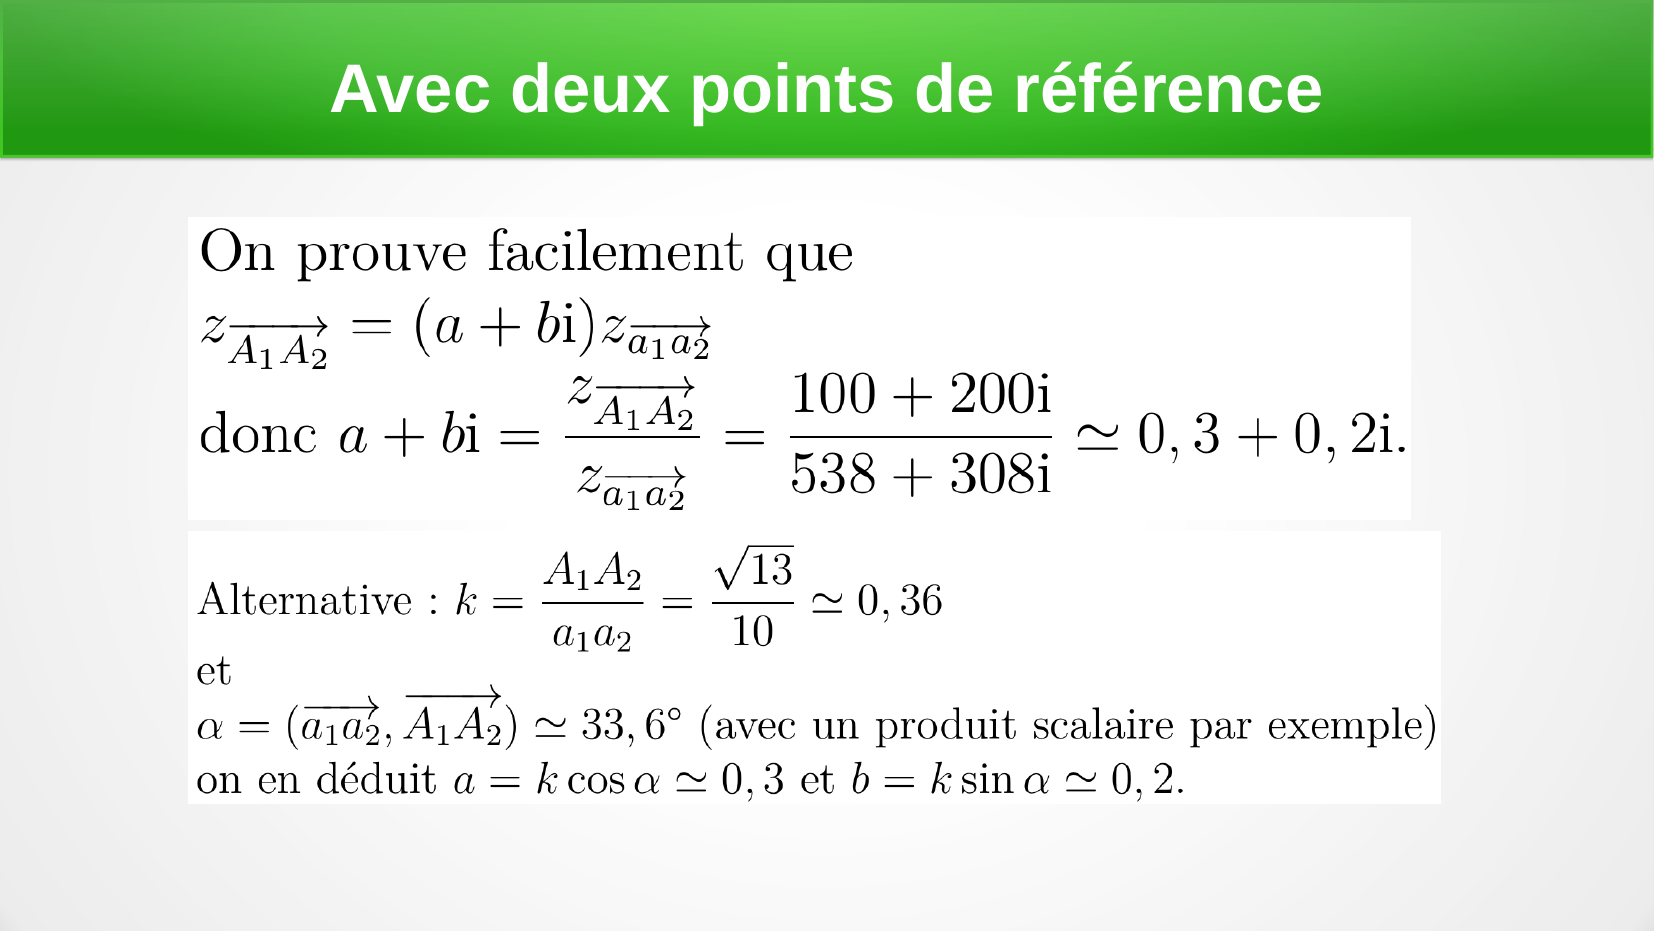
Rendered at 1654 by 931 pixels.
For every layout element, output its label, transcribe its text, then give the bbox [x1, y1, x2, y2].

title Avec deux points de référence [82, 35, 1571, 142]
picture [188, 531, 1441, 804]
picture [188, 217, 1411, 520]
